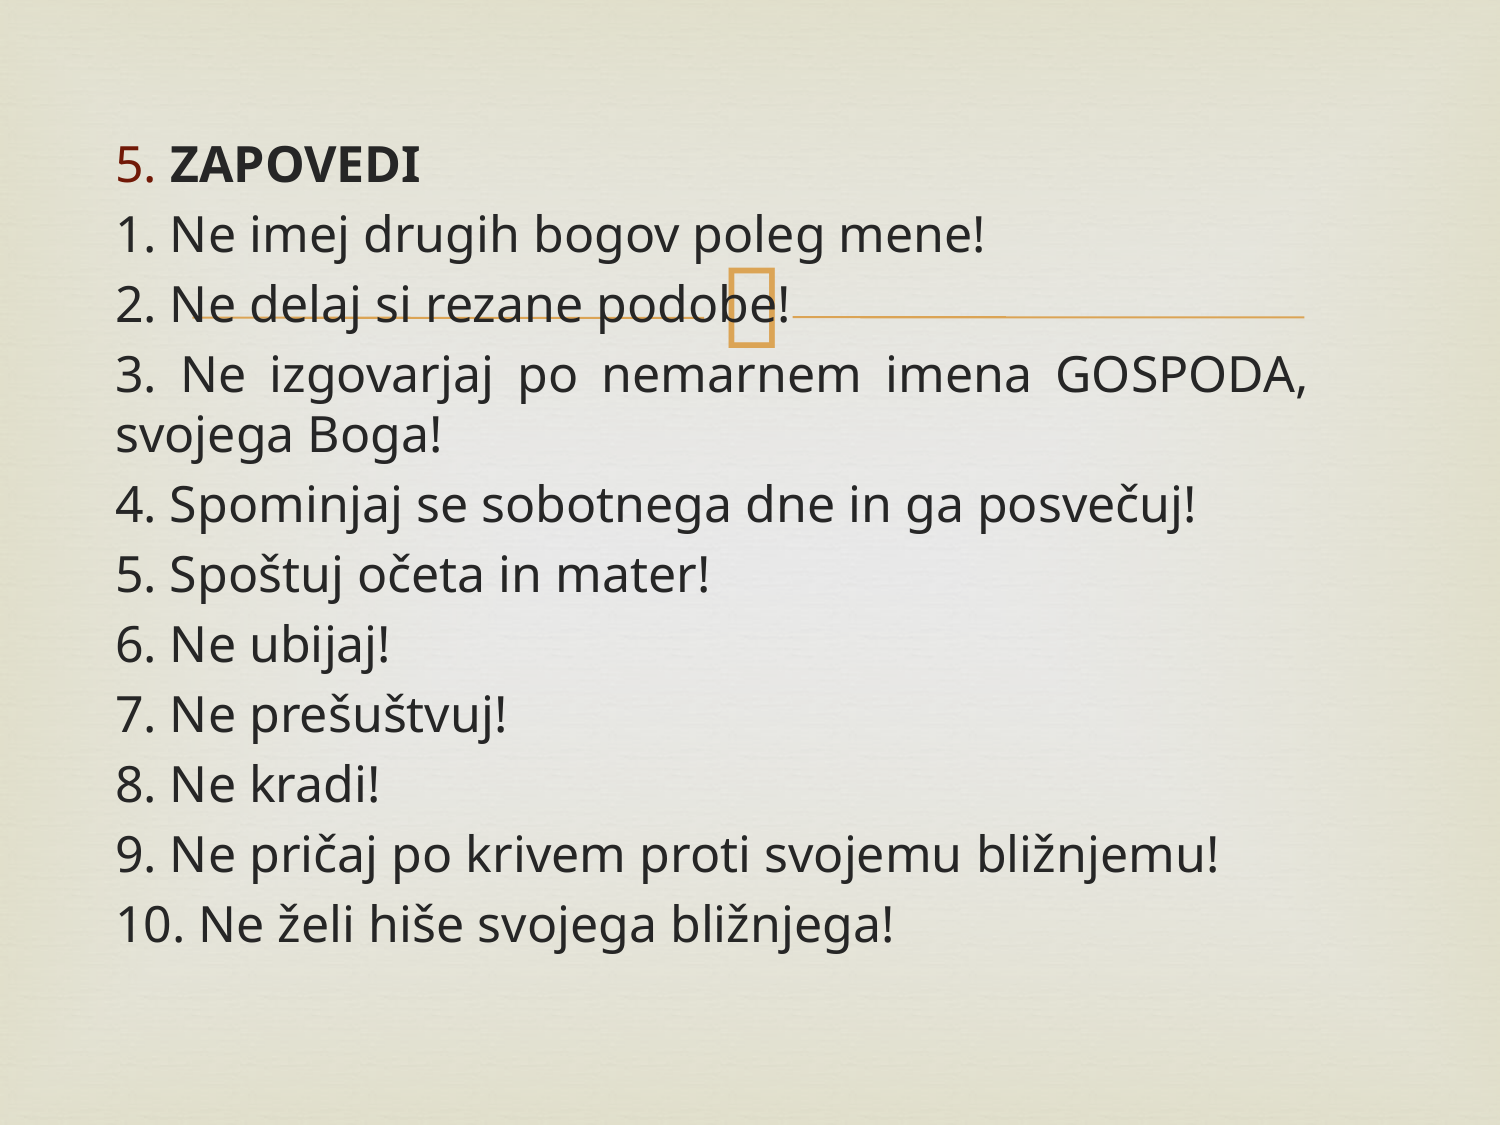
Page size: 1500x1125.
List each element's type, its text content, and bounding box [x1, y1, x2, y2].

list 5. ZAPOVEDI 1. Ne imej drugih bogov poleg mene! 2. Ne delaj si rezane podobe! 3. Ne izgovarjaj po nemarnem imena GOSPODA, svojega Boga! 4. Spominjaj se sobotnega dne in ga posvečuj! 5. Spoštuj očeta in mater! 6. Ne ubijaj! 7. Ne prešuštvuj! 8. Ne kradi! 9. Ne pričaj po krivem proti svojemu bližnjemu! 10. Ne želi hiše svojega bližnjega! [100, 125, 1371, 1041]
